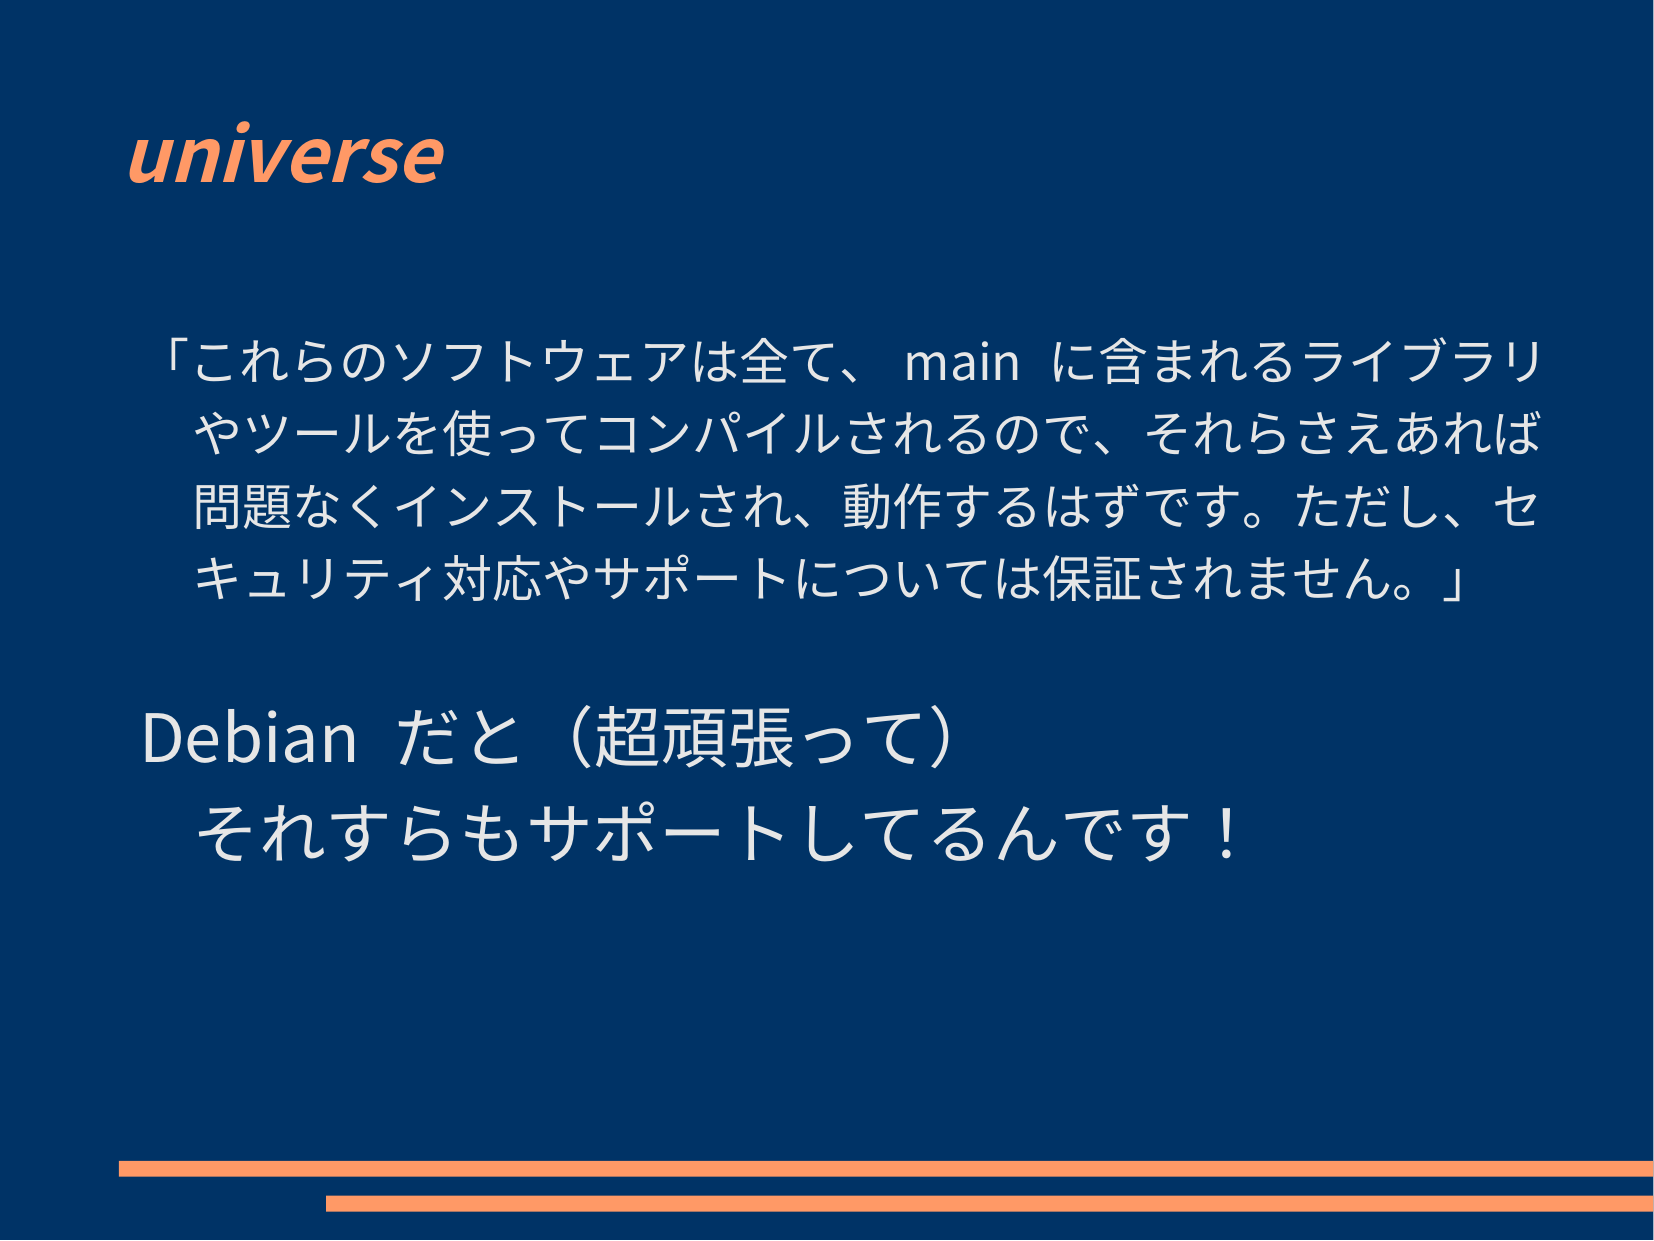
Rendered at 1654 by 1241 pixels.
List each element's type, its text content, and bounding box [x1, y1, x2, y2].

title universe [121, 46, 1534, 254]
list 「これらのソフトウェアは全て、main に含まれるライブラリやツールを使ってコンパイルされるので、それらさえあれば問題なくインストールされ、動作するはずです。ただし、セキュリティ対応やサポートについては保証されません。」 Debian だと（超頑張って） それすらもサポートしてるんです！ [121, 322, 1561, 1132]
